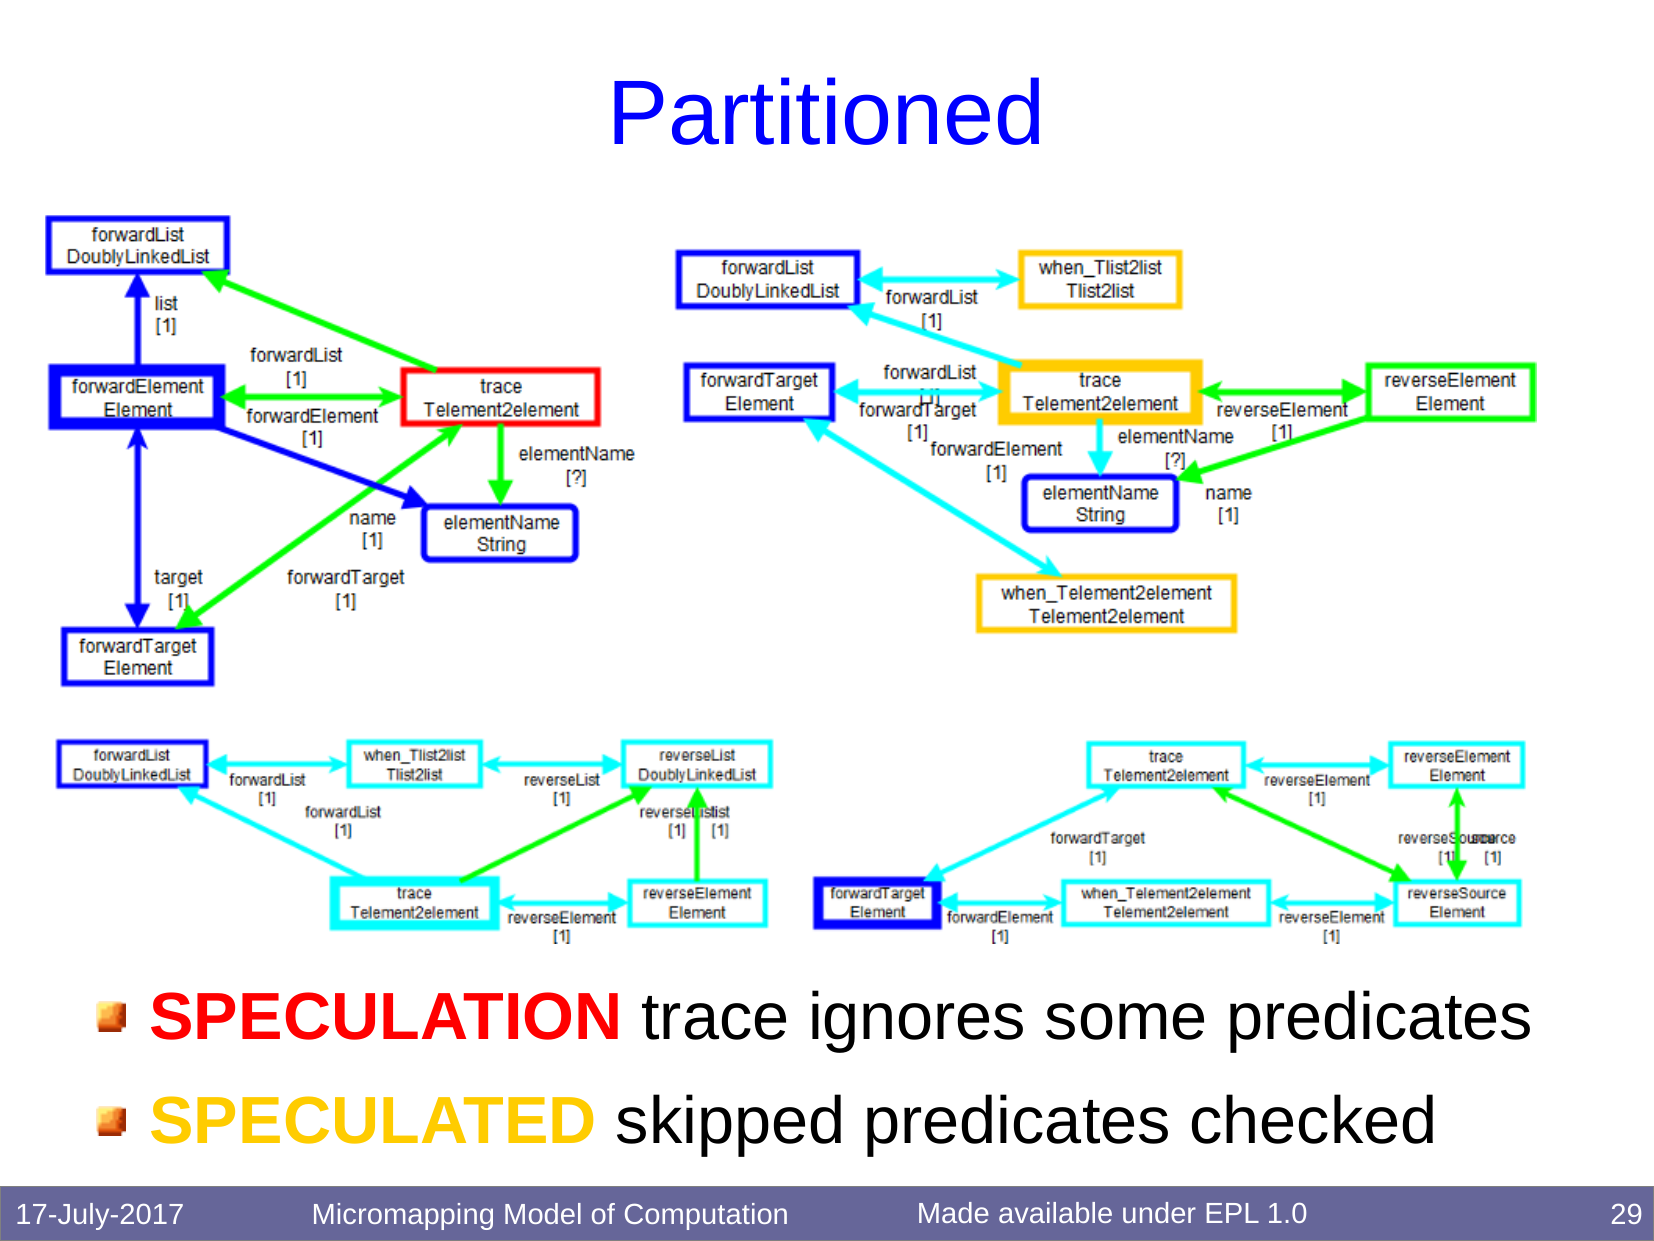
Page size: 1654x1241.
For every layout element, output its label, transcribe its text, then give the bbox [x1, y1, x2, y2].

list SPECULATION trace ignores some predicates SPECULATED skipped predicates checked [78, 979, 1567, 1241]
title Partitioned [82, 8, 1571, 216]
picture [45, 215, 1537, 945]
